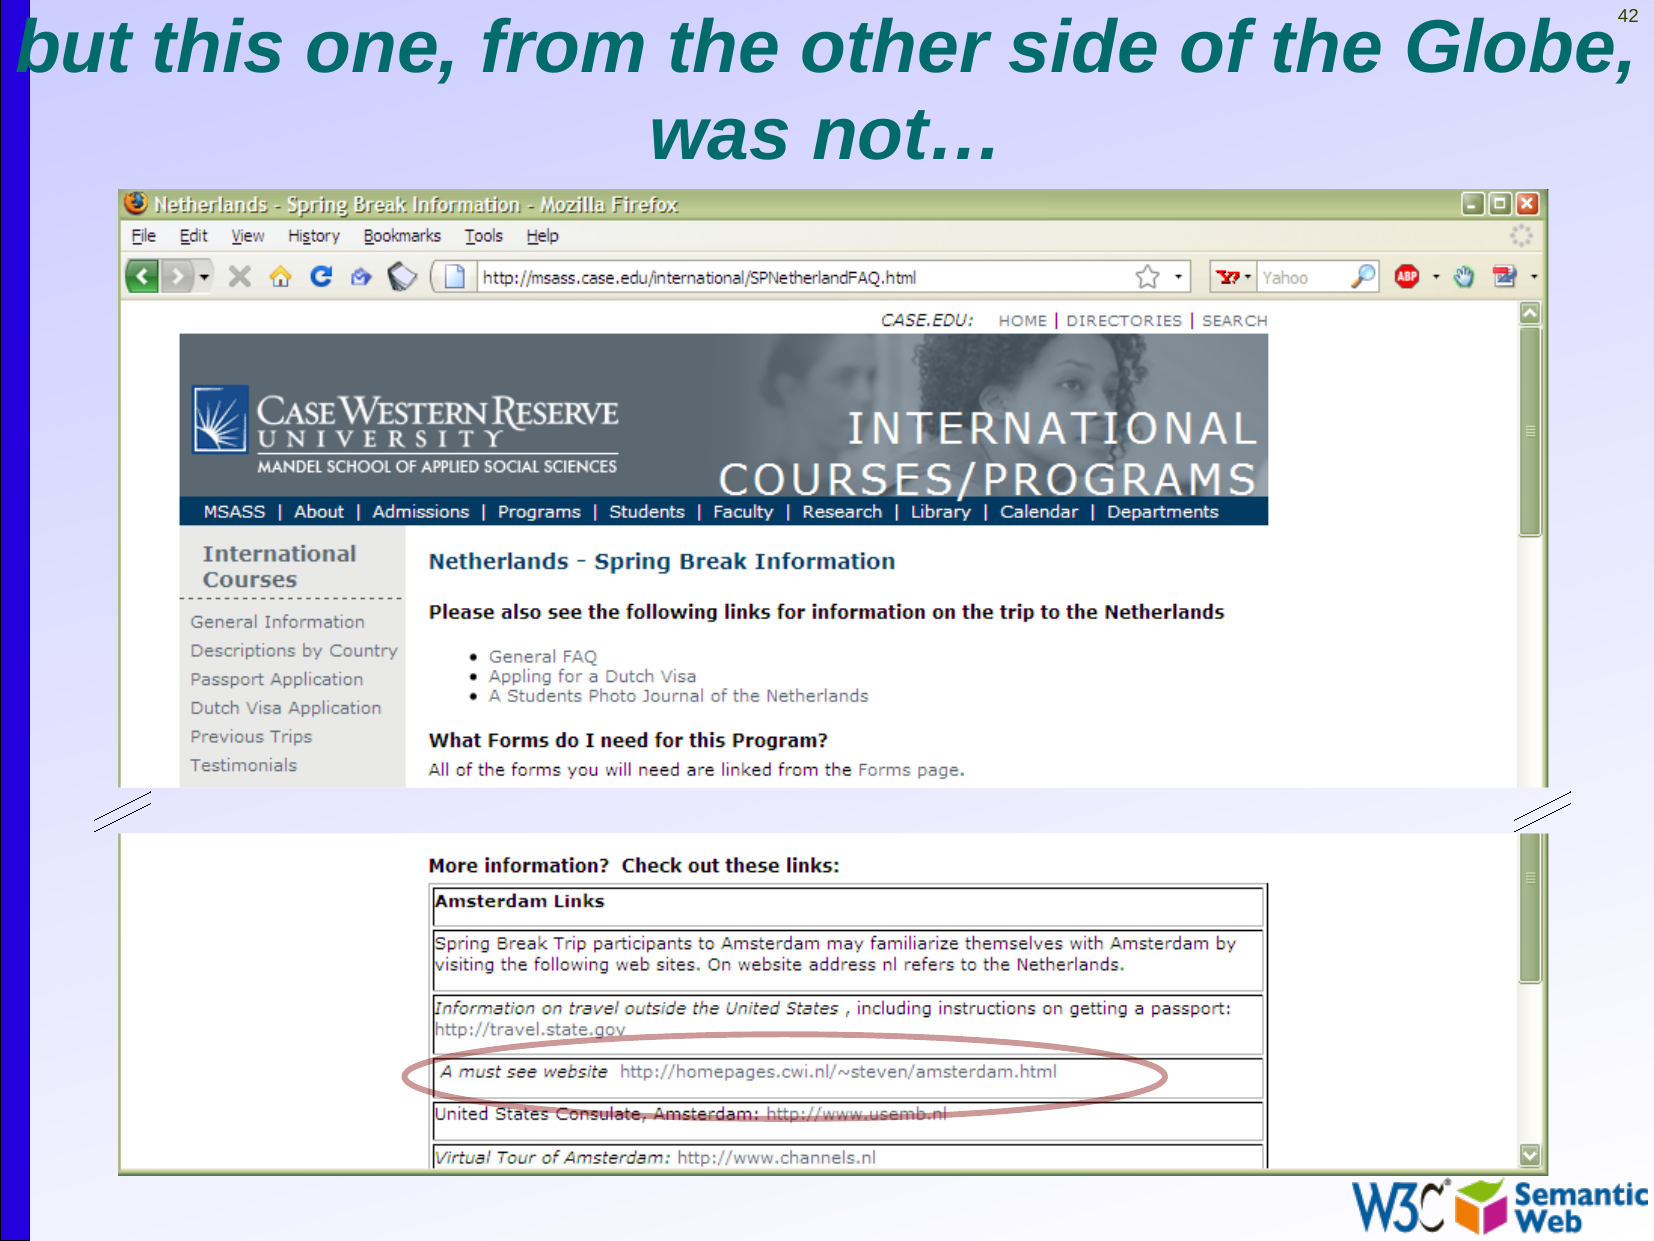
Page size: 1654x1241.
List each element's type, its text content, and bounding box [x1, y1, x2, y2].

title but this one, from the other side of the Globe, was not… [0, 2, 1654, 175]
picture [118, 189, 1648, 1235]
